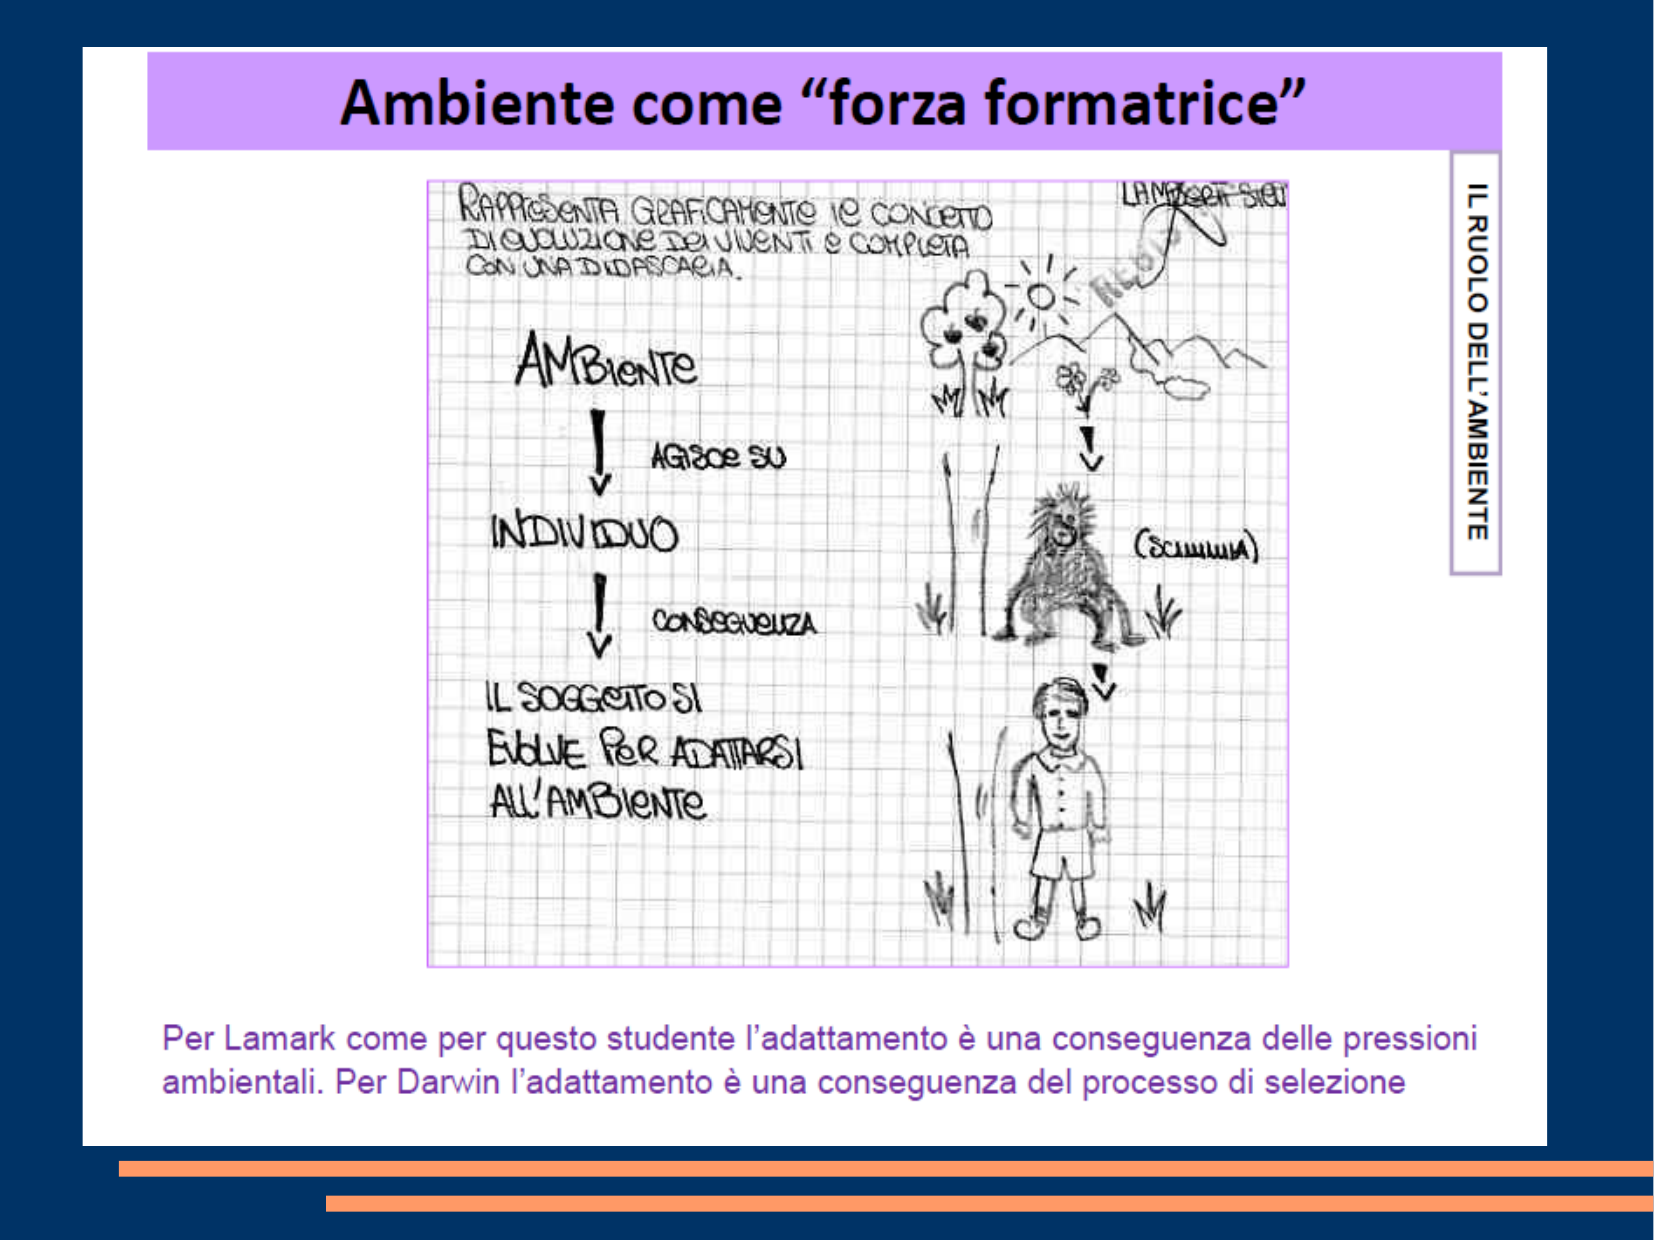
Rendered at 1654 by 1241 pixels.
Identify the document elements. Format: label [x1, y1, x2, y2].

picture [82, 47, 1548, 1146]
